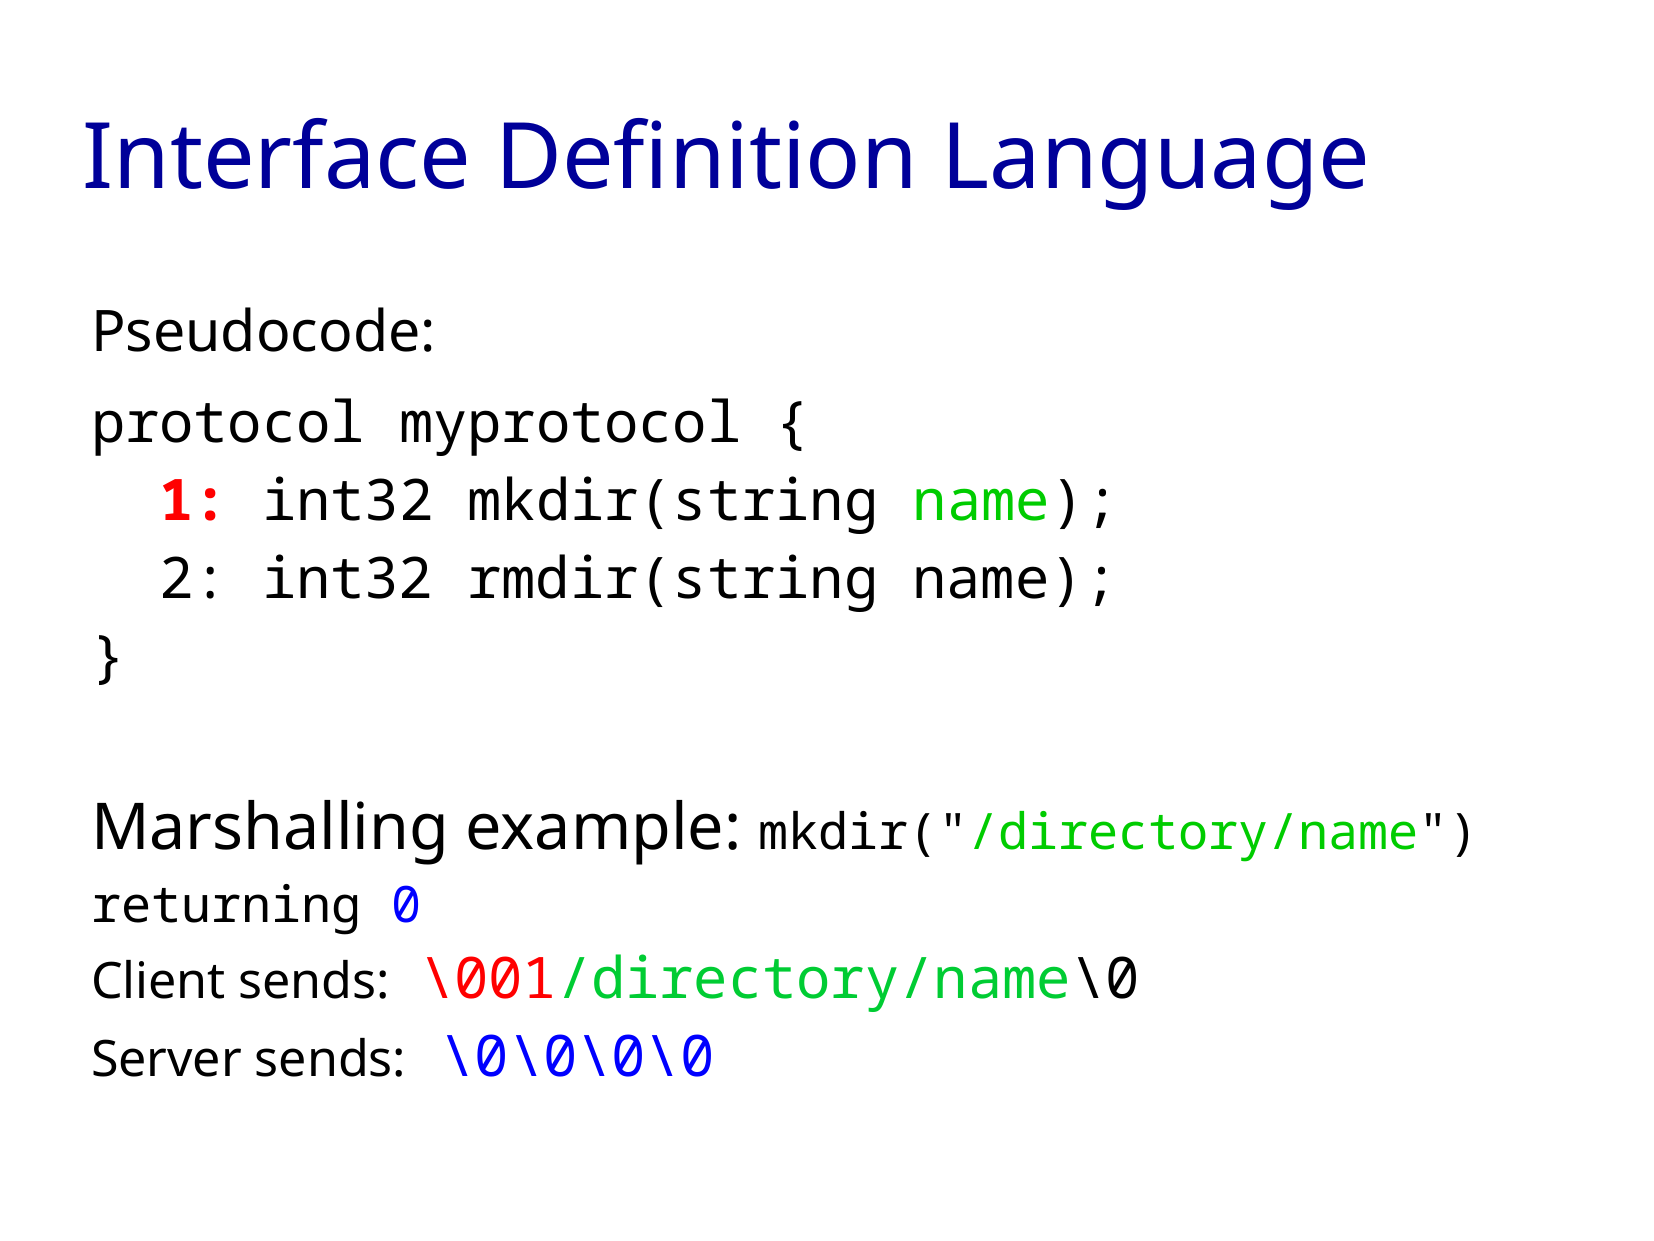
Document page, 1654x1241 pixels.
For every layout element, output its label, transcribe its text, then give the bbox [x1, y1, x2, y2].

list Pseudocode: protocol myprotocol { 1: int32 mkdir(string name); 2: int32 rmdir(string name); } Marshalling example: mkdir("/directory/name") returning 0 Client sends: \001/directory/name\0 Server sends: \0\0\0\0 [60, 290, 1571, 1096]
title Interface Definition Language [82, 49, 1571, 257]
